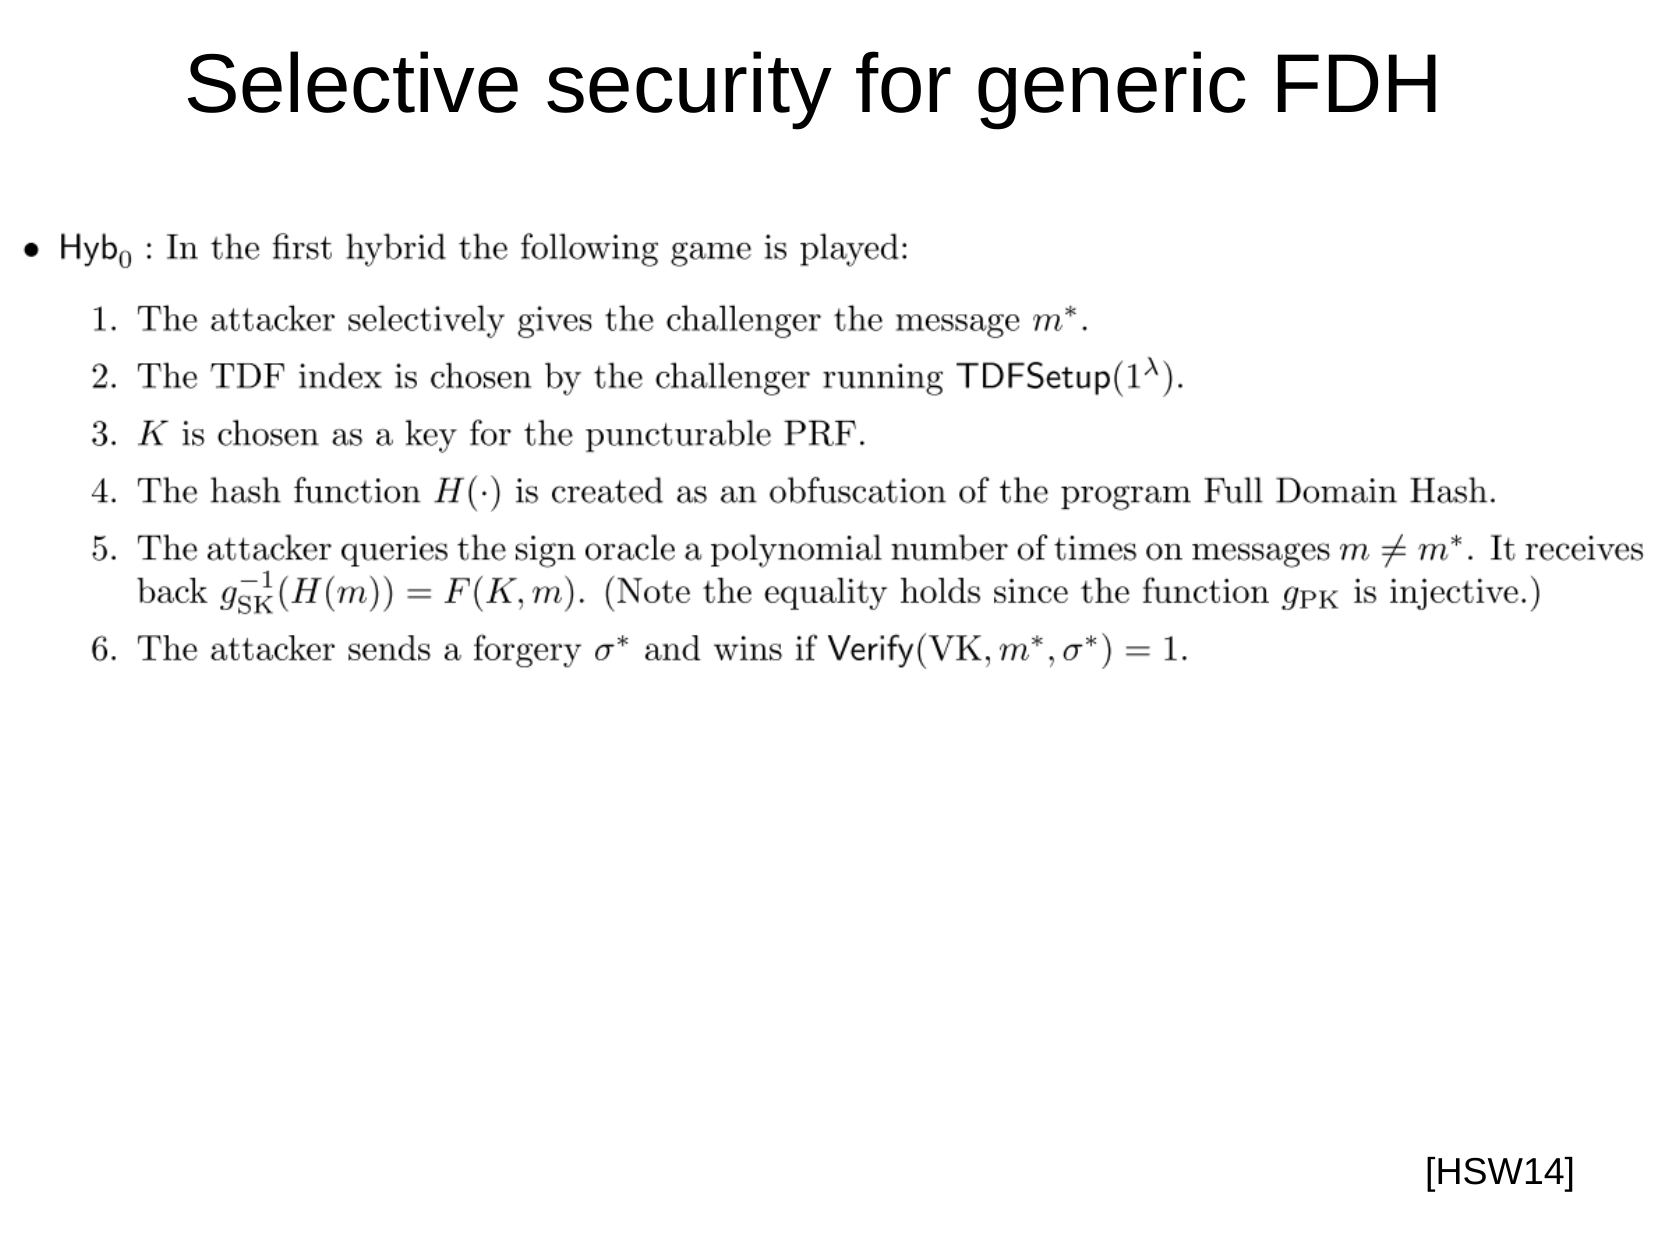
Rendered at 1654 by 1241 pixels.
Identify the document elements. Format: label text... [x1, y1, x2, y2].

text_box [HSW14] [1410, 1143, 1591, 1201]
text_box Selective security for generic FDH [169, 30, 1459, 139]
picture [7, 208, 1654, 676]
